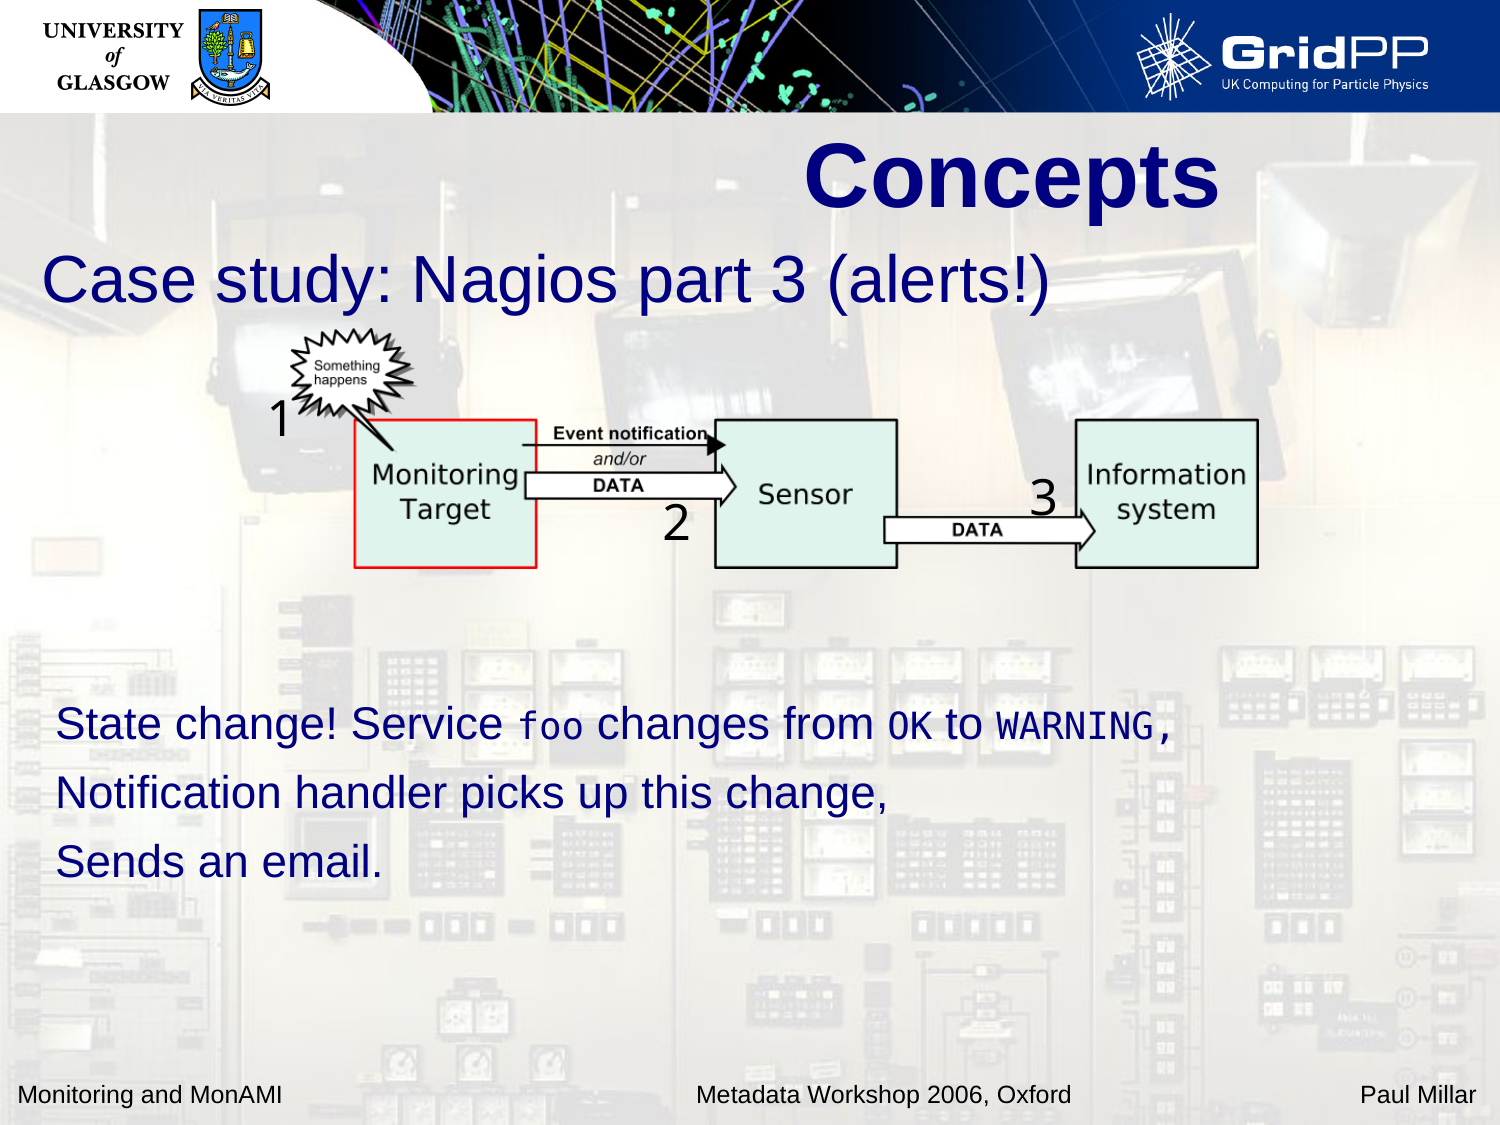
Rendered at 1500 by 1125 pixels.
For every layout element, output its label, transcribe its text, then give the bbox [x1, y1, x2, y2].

list Case study: Nagios part 3 (alerts!) [41, 245, 1307, 332]
text_box State change! Service foo changes from OK to WARNING, Notification handler picks up this change, Sends an email. [55, 698, 1276, 888]
text_box 3 [1029, 458, 1063, 529]
text_box 1 [266, 379, 300, 451]
title Concepts [568, 127, 1457, 230]
picture [0, 0, 1500, 1125]
text_box 2 [662, 483, 696, 554]
